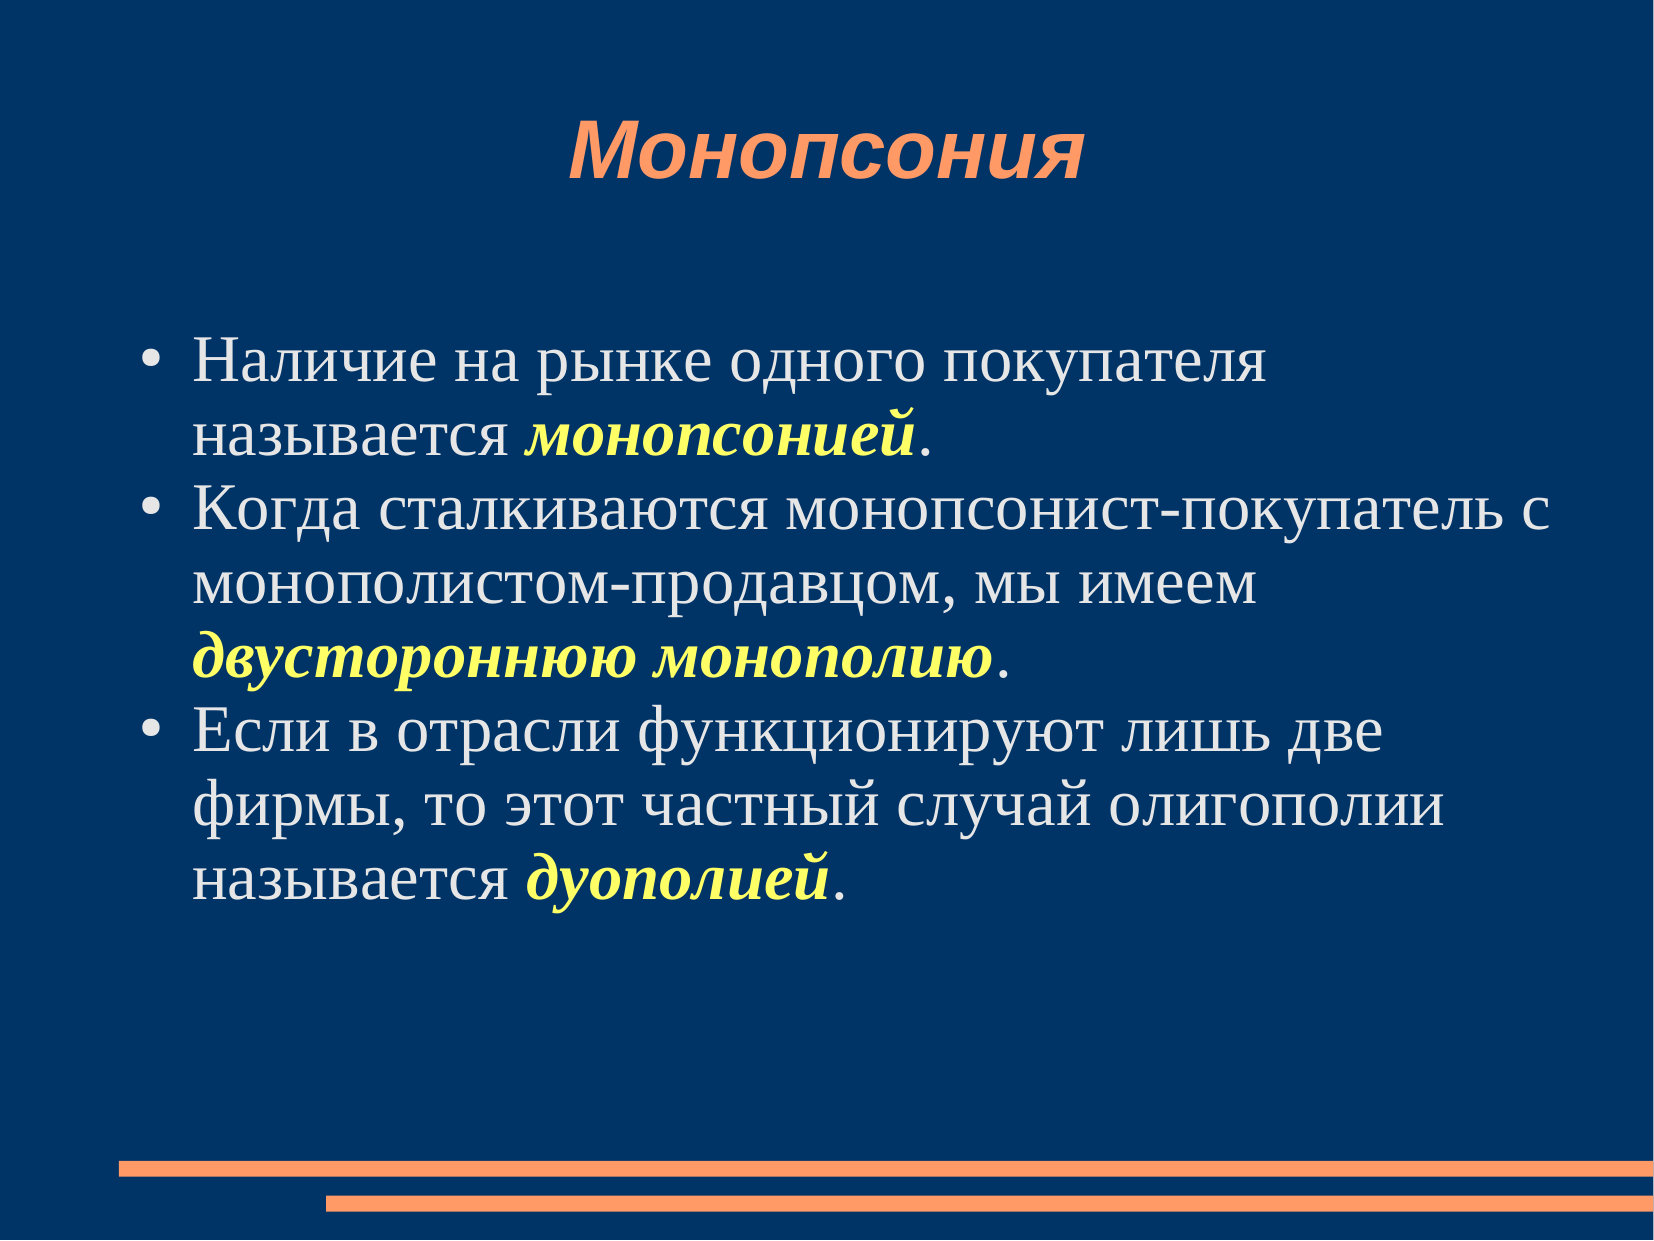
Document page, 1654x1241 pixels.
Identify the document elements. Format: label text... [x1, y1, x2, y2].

title Монопсония [121, 53, 1534, 246]
list Наличие на рынке одного покупателя называется монопсонией. Когда сталкиваются монопсонист-покупатель с монополистом-продавцом, мы имеем двустороннюю монополию. Если в отрасли функционируют лишь две фирмы, то этот частный случай олигополии называется дуополией. [121, 321, 1561, 1118]
